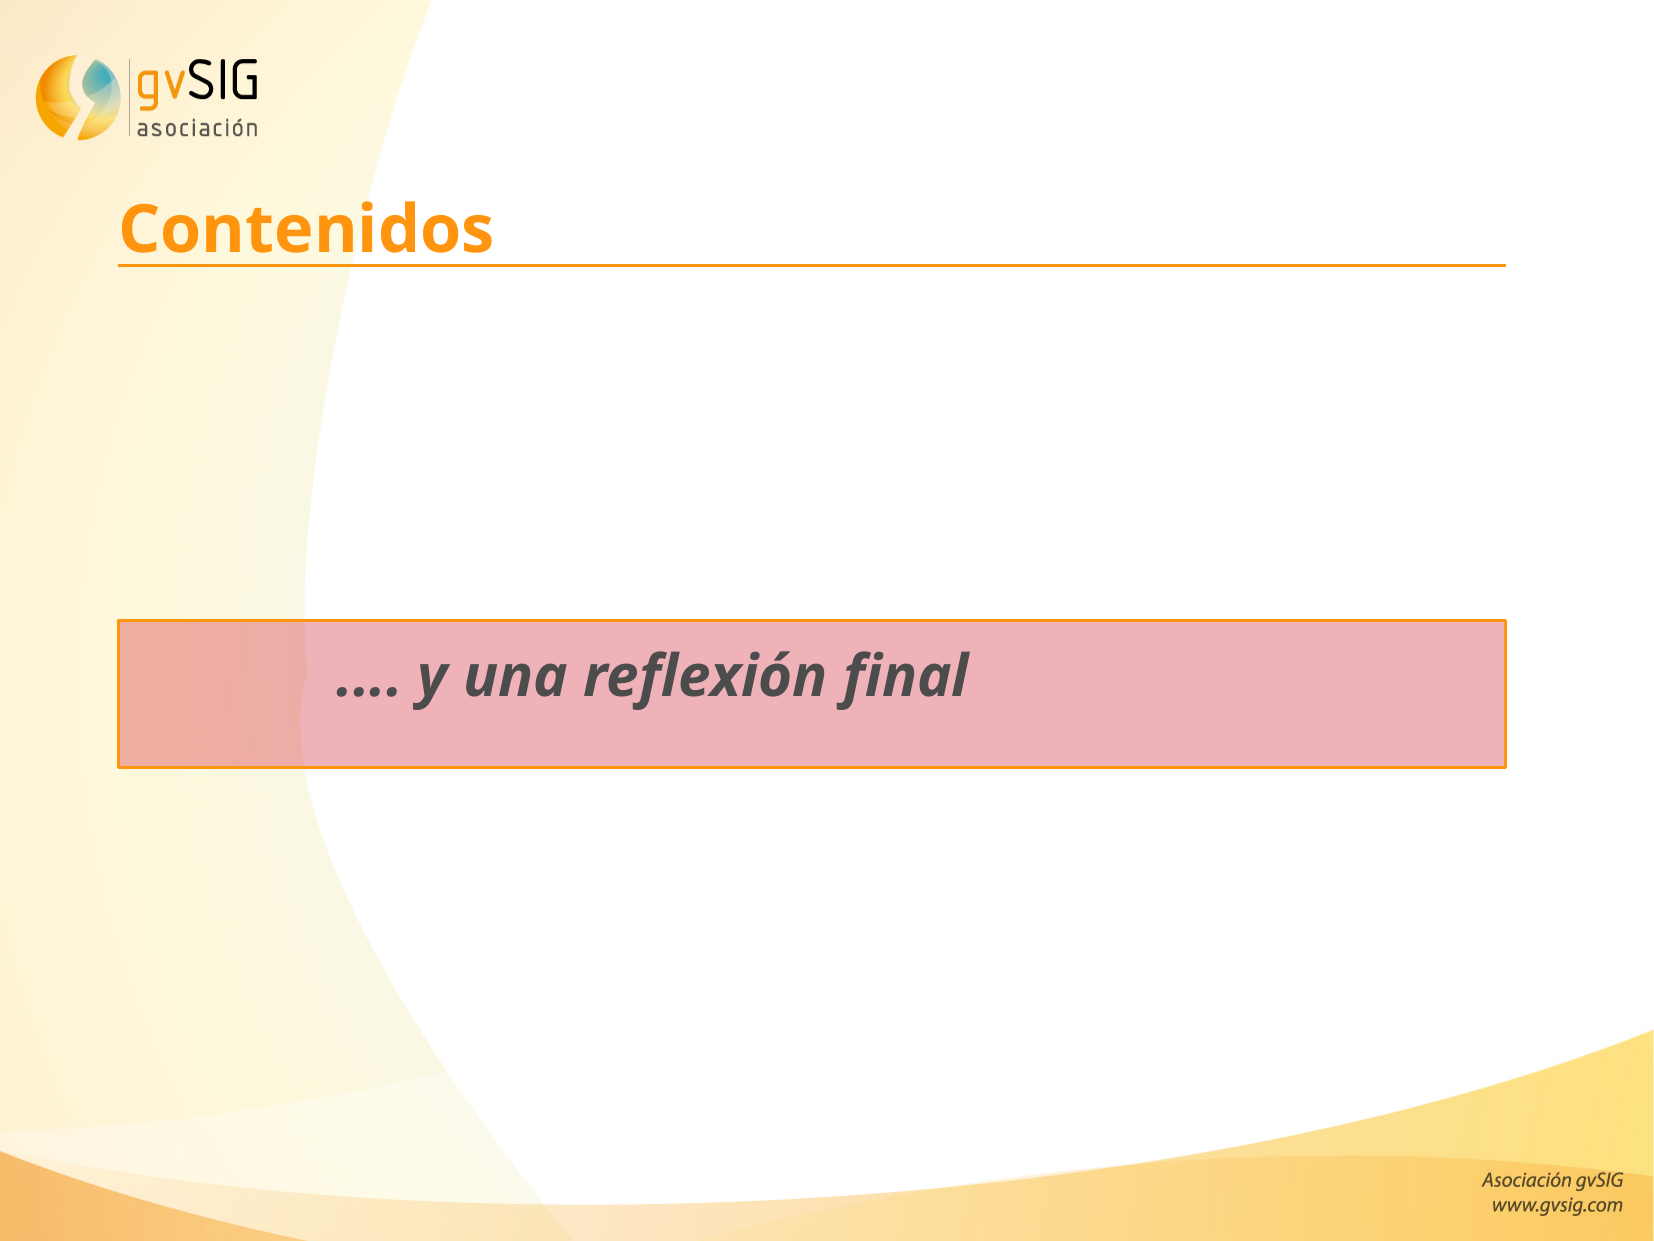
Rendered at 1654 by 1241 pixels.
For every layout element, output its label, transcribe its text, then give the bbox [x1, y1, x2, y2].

text_box [118, 620, 336, 768]
picture [0, 0, 1654, 1241]
title .... y una reflexión final [336, 390, 1477, 1196]
title Contenidos [118, 177, 1607, 276]
text_box [1477, 620, 1506, 768]
